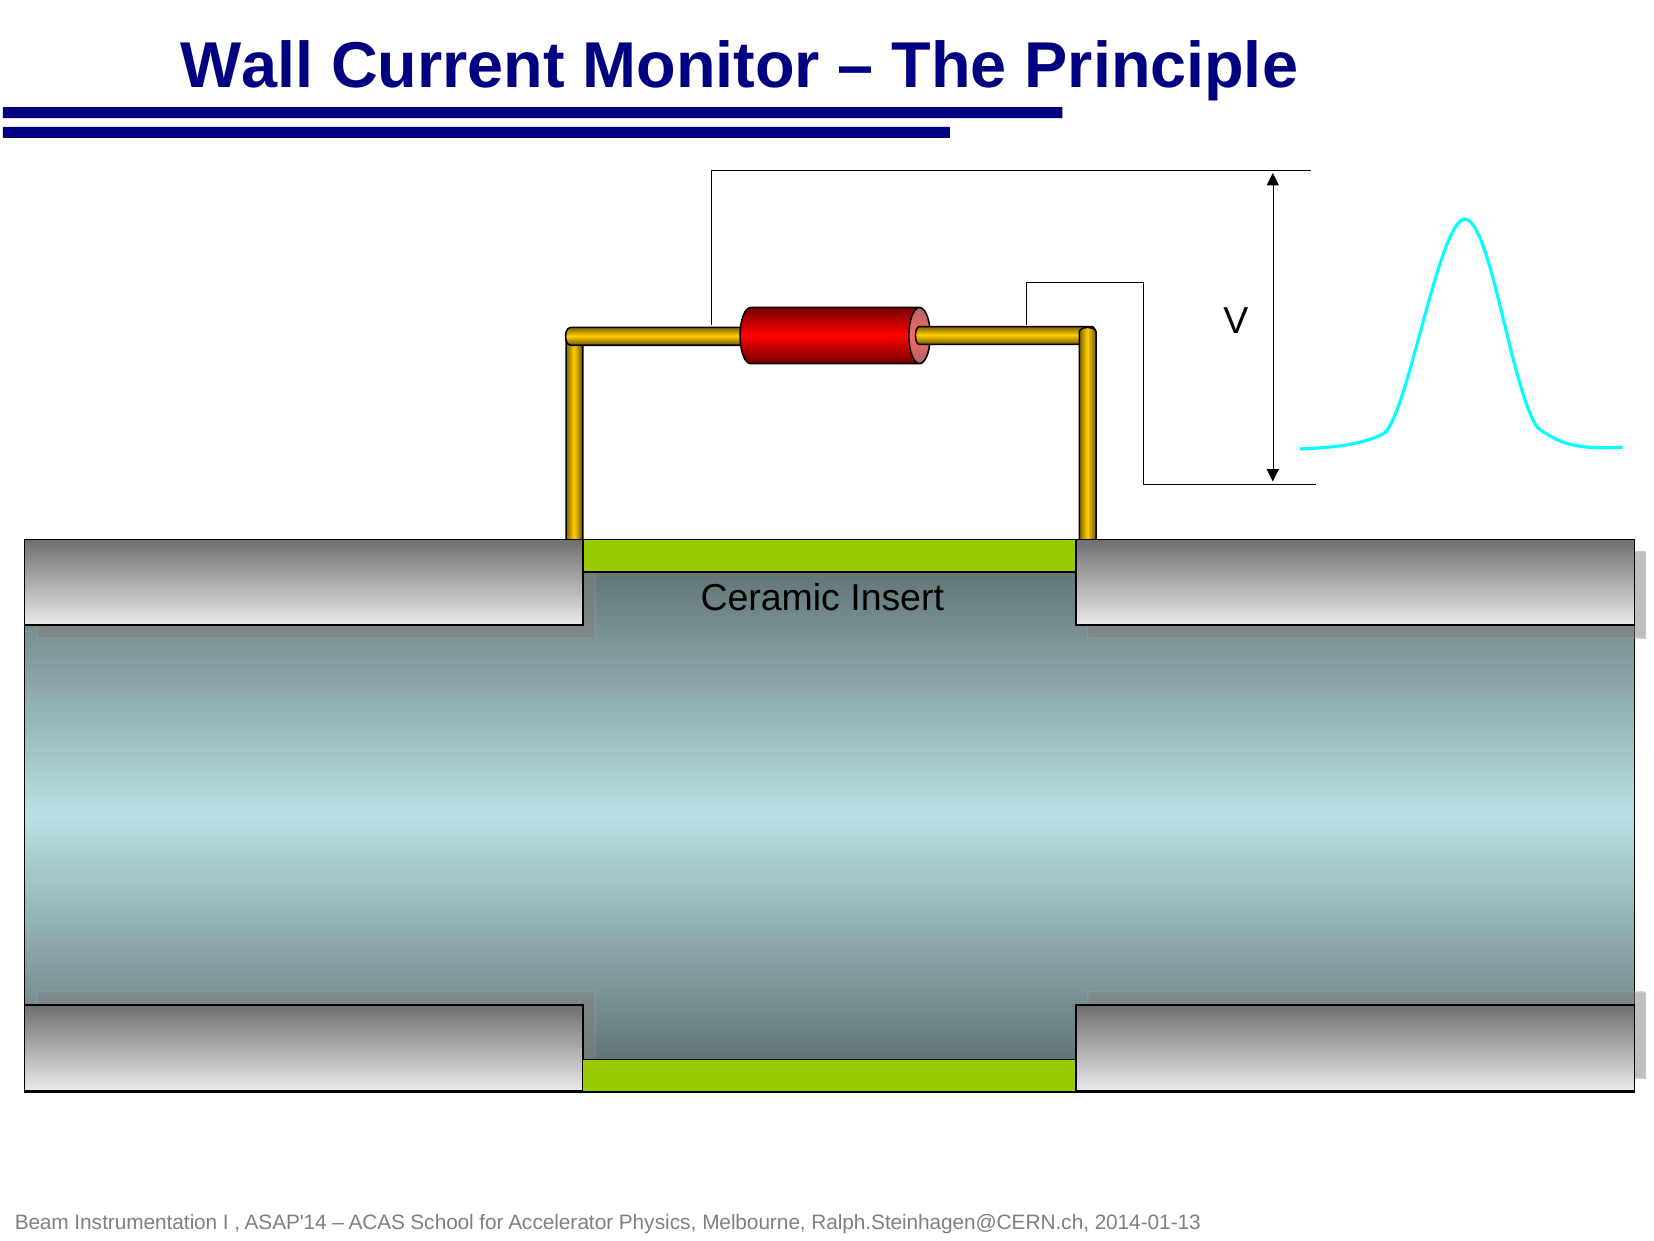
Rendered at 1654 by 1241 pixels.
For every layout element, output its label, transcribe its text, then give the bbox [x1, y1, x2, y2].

text_box [24, 307, 1635, 1093]
text_box V [908, 307, 930, 364]
title Wall Current Monitor – The Principle [165, 0, 1323, 124]
text_box V [1208, 289, 1264, 349]
text_box Ceramic Insert [685, 565, 959, 626]
